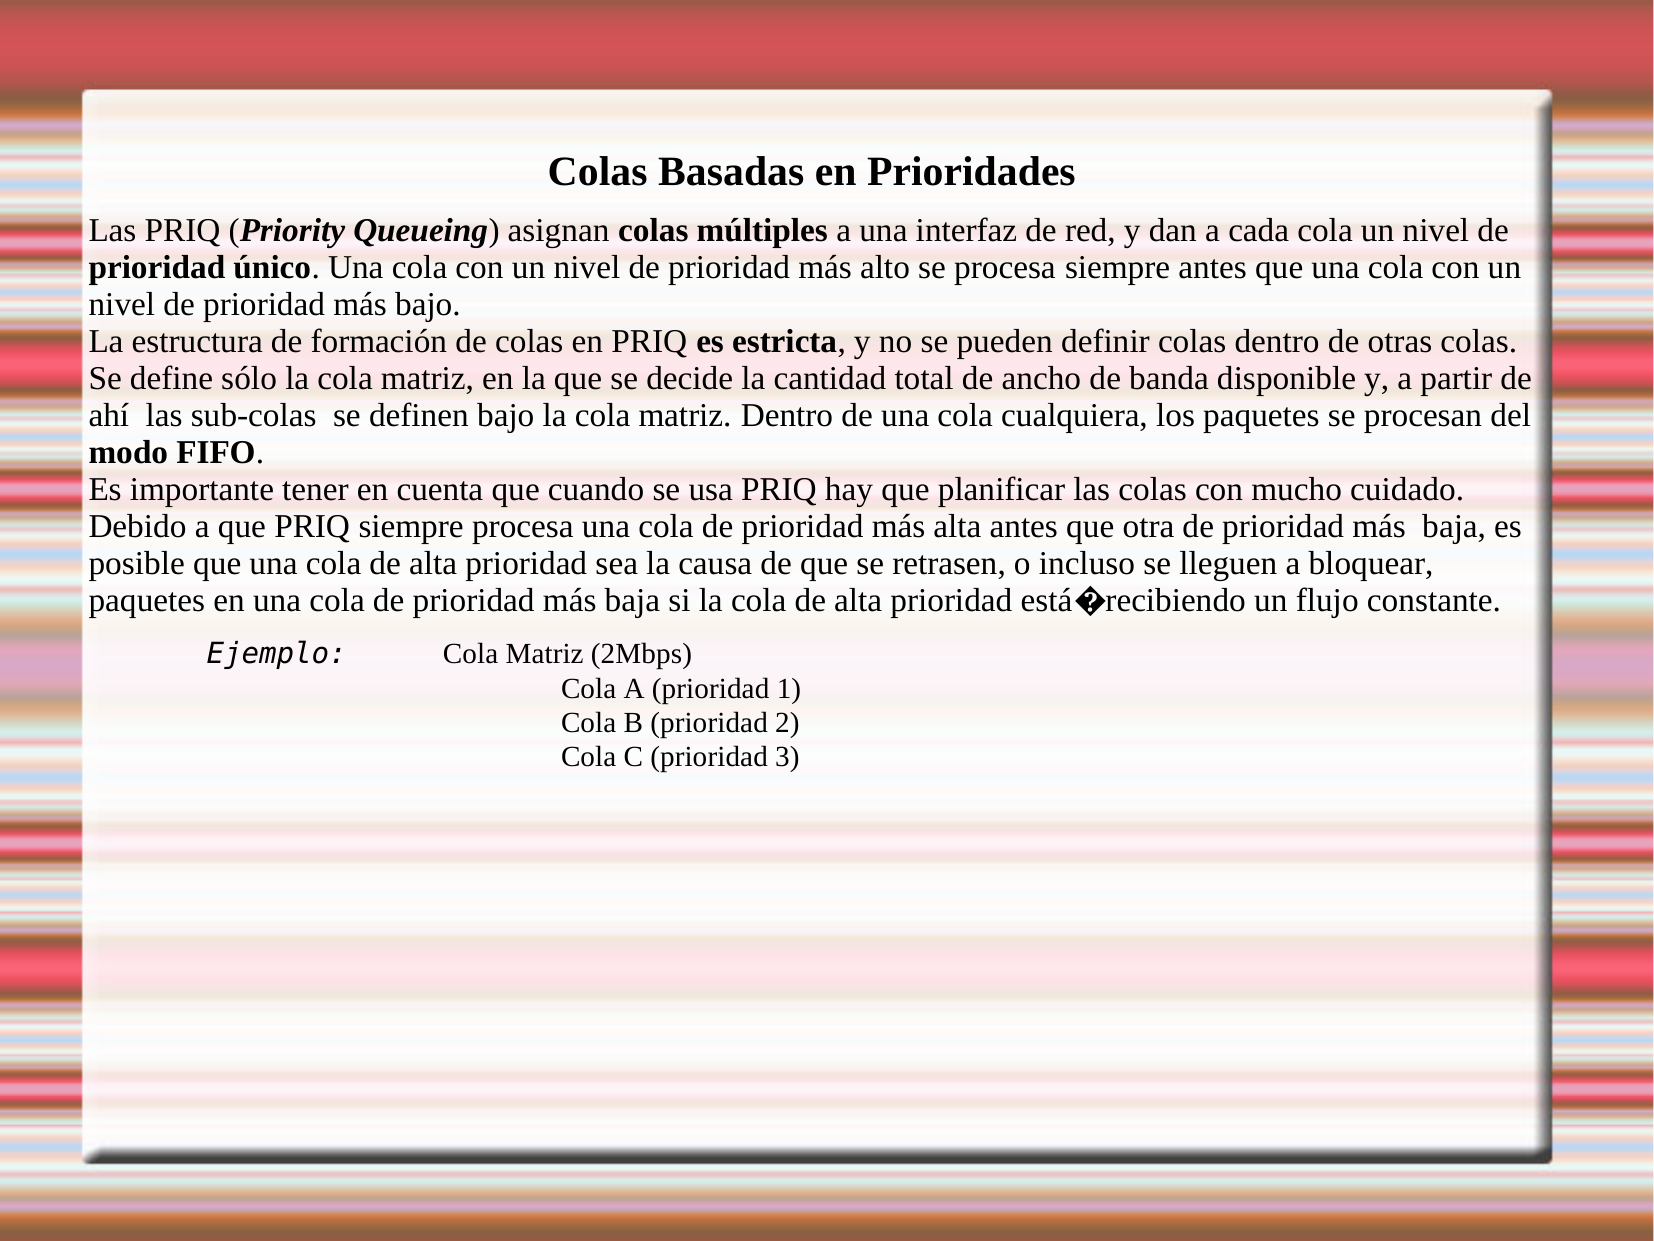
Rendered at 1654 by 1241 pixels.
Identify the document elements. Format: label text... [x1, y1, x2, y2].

picture [0, 0, 1654, 1241]
text_box Colas Basadas en Prioridades Las PRIQ (Priority Queueing) asignan colas múltiples a una interfaz de red, y dan a cada cola un nivel de prioridad único. Una cola con un nivel de prioridad más alto se procesa siempre antes que una cola con un nivel de prioridad más bajo. La estructura de formación de colas en PRIQ es estricta, y no se pueden definir colas dentro de otras colas. Se define sólo la cola matriz, en la que se decide la cantidad total de ancho de banda disponible y, a partir de ahí las sub-colas se definen bajo la cola matriz. Dentro de una cola cualquiera, los paquetes se procesan del modo FIFO. Es importante tener en cuenta que cuando se usa PRIQ hay que planificar las colas con mucho cuidado. Debido a que PRIQ siempre procesa una cola de prioridad más alta antes que otra de prioridad más baja, es posible que una cola de alta prioridad sea la causa de que se retrasen, o incluso se lleguen a bloquear, paquetes en una cola de prioridad más baja si la cola de alta prioridad está�recibiendo un flujo constante. Ejemplo: Cola Matriz (2Mbps) Cola A (prioridad 1) Cola B (prioridad 2) Cola C (prioridad 3) [88, 147, 1536, 975]
